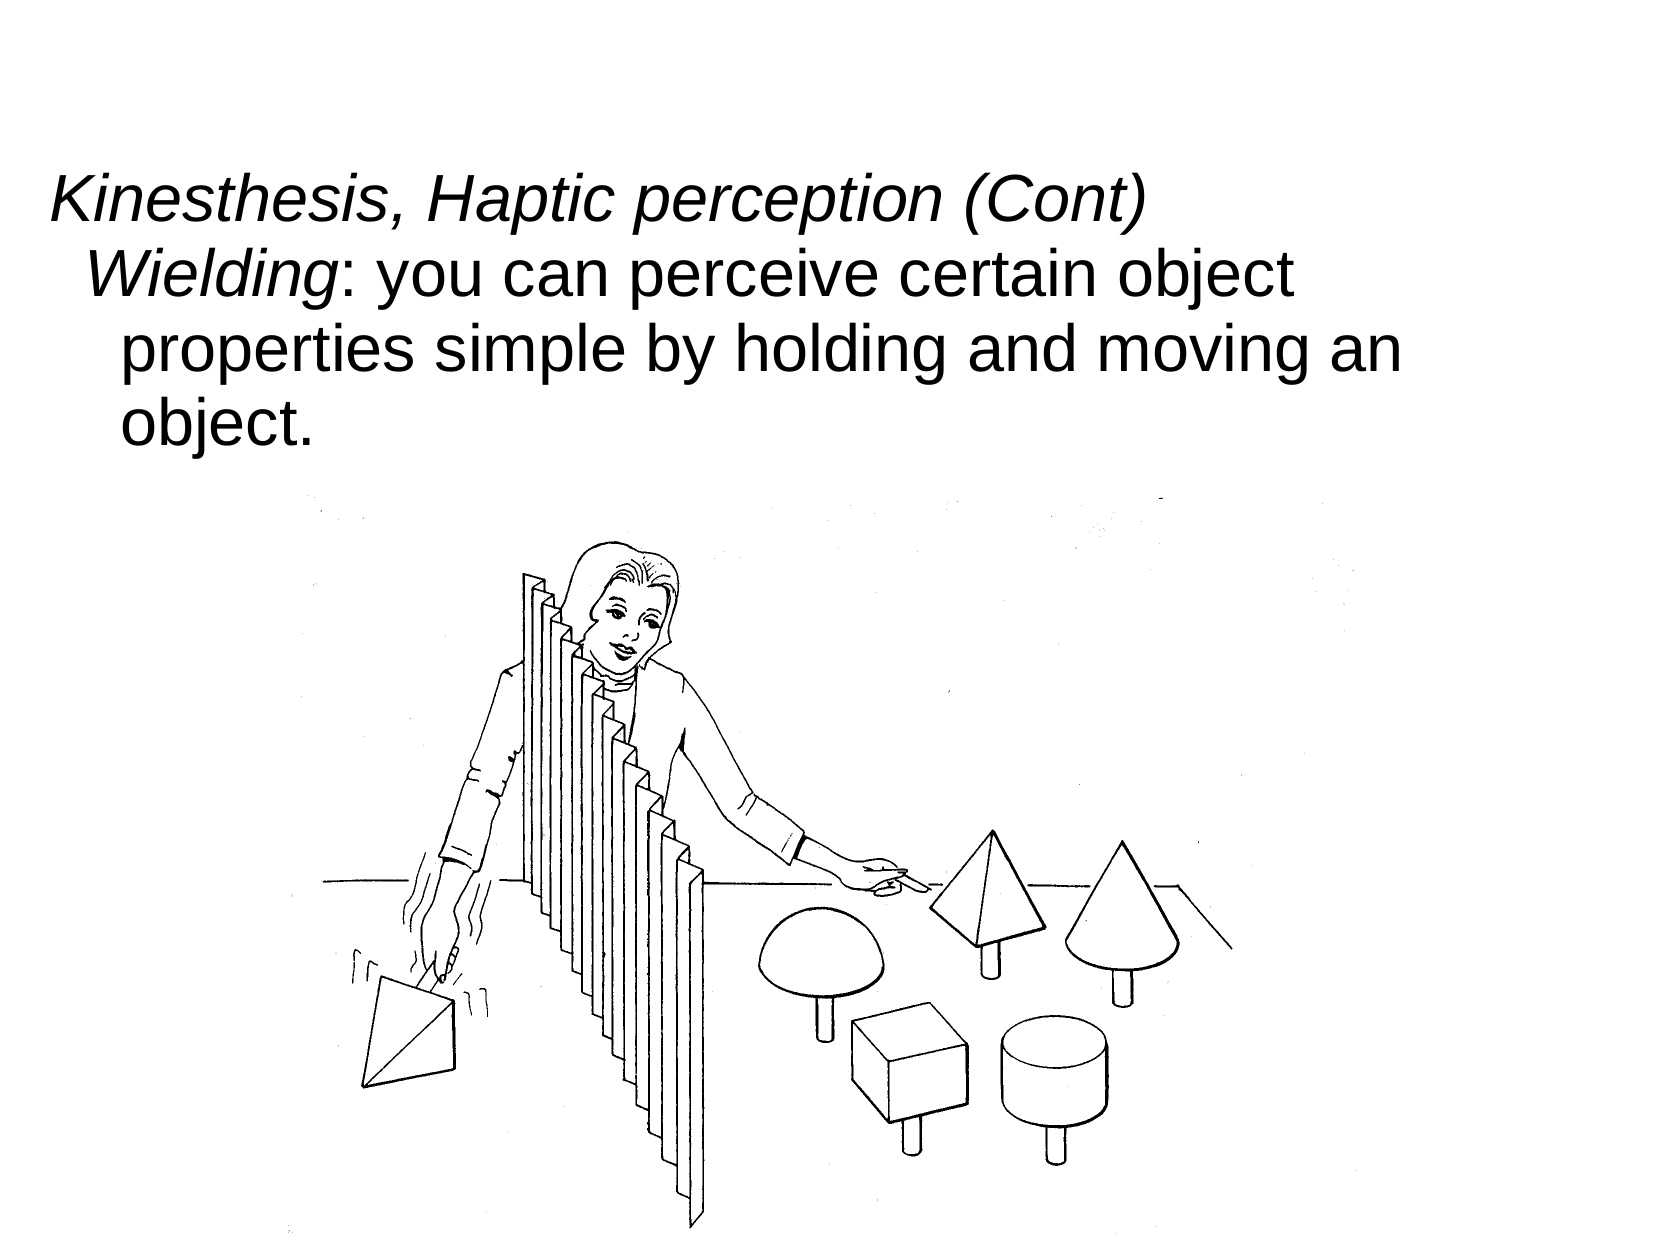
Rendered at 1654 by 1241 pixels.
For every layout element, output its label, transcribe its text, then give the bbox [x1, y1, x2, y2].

picture [287, 485, 1368, 1234]
text_box Kinesthesis, Haptic perception (Cont) Wielding: you can perceive certain object properties simple by holding and moving an object. [49, 0, 1538, 847]
